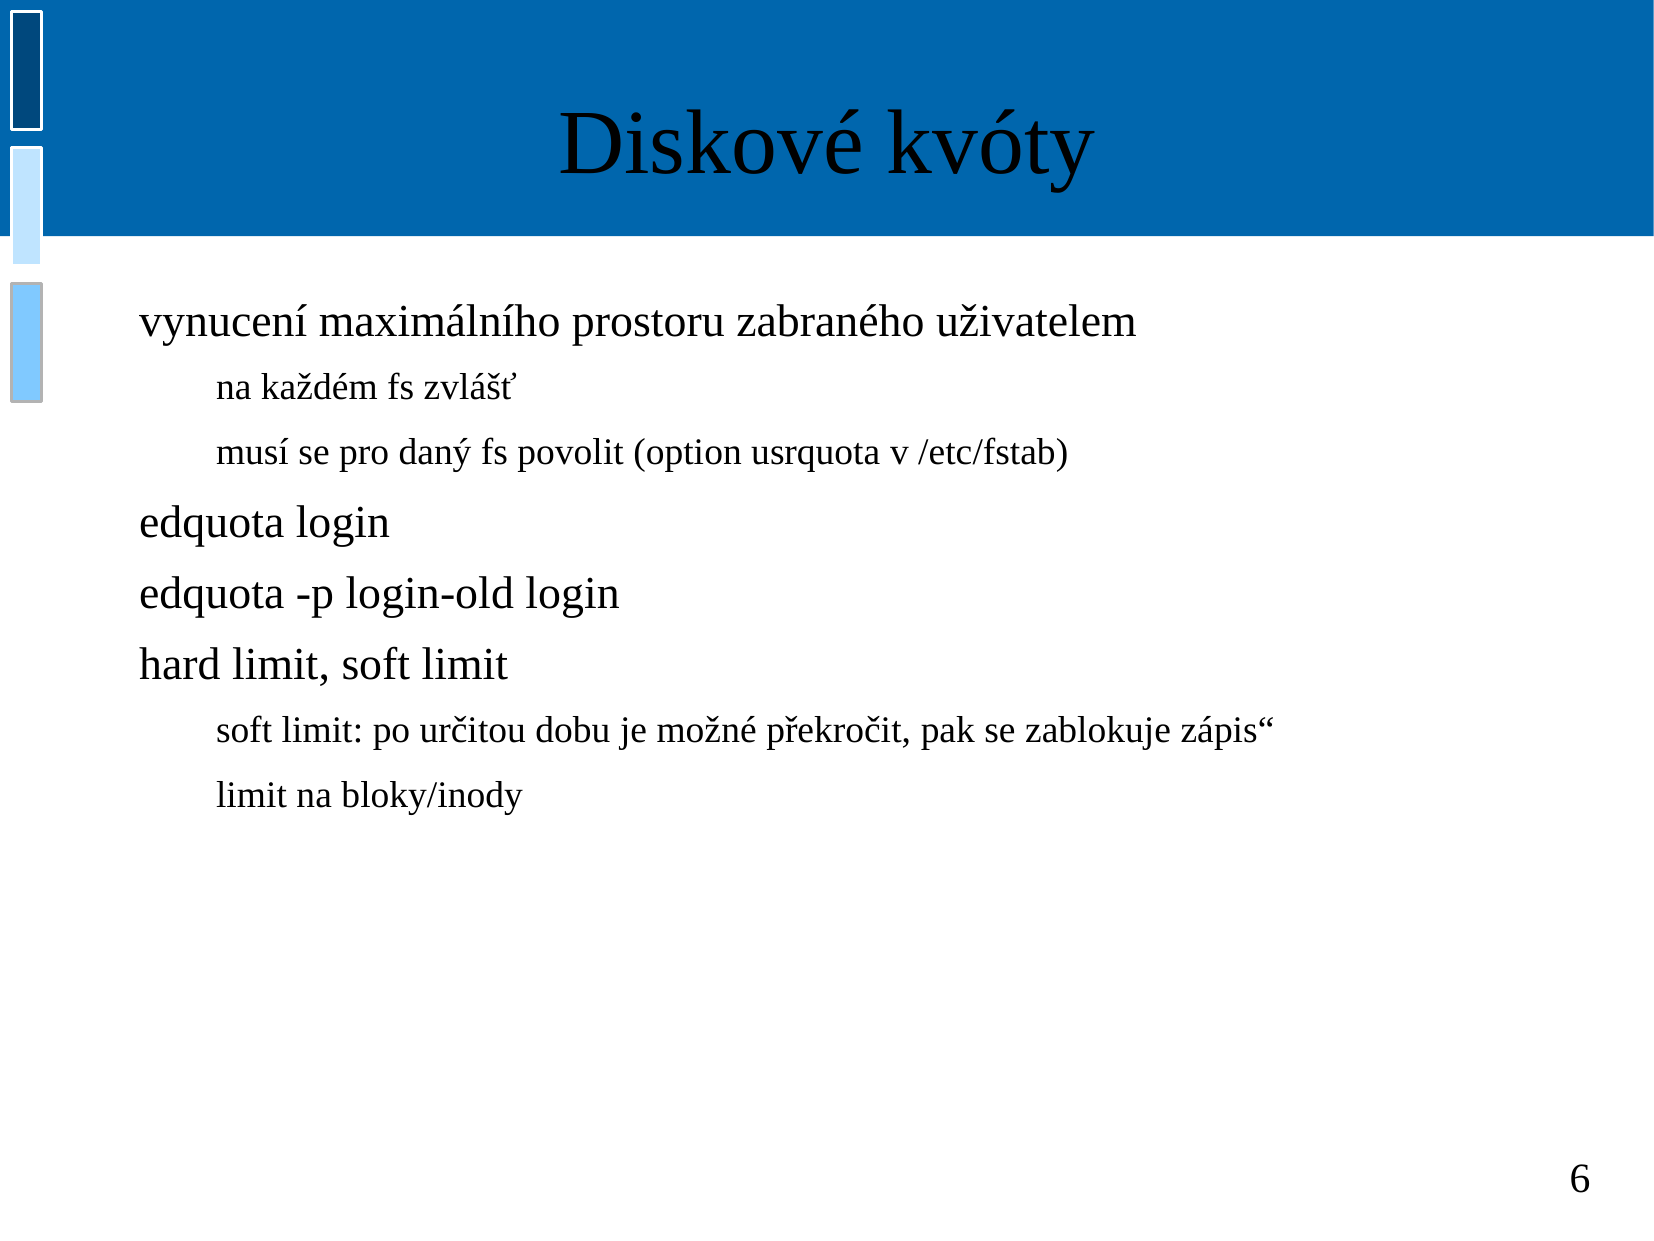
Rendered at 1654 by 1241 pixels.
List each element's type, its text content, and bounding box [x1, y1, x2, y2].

list vynucení maximálního prostoru zabraného uživatelem na každém fs zvlášť musí se pro daný fs povolit (option usrquota v /etc/fstab) edquota login edquota -p login-old login hard limit, soft limit soft limit: po určitou dobu je možné překročit, pak se zablokuje zápis“ limit na bloky/inody [121, 295, 1534, 1127]
title Diskové kvóty [121, 49, 1534, 237]
